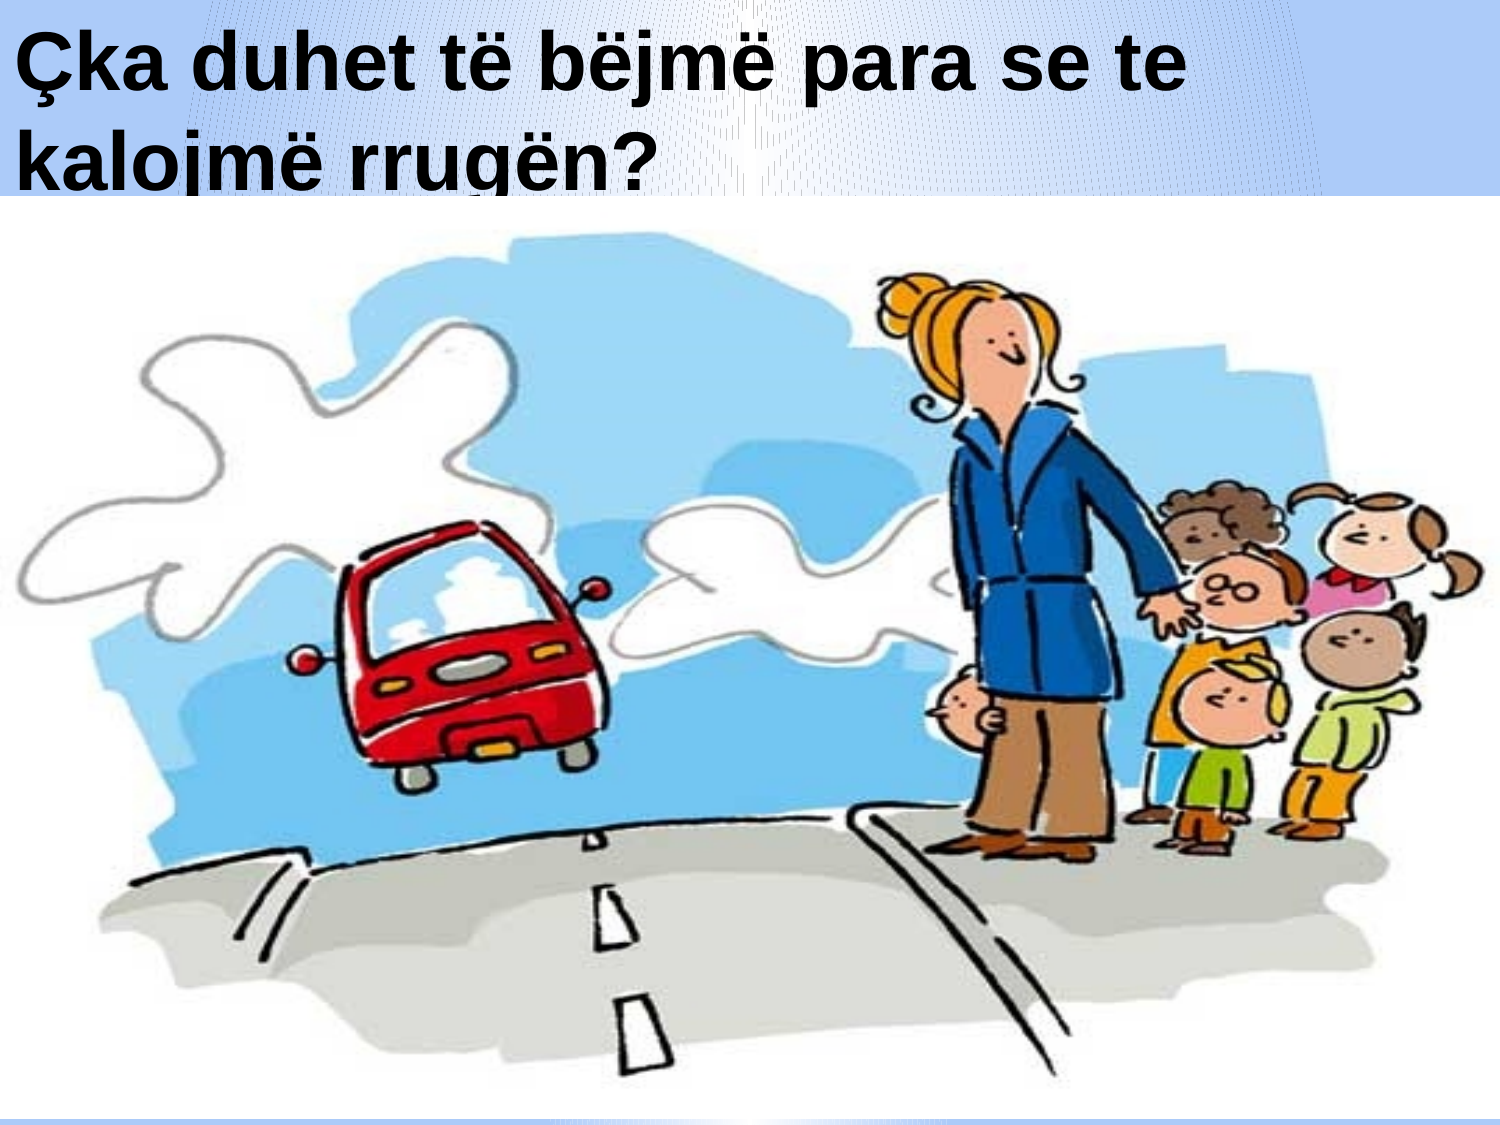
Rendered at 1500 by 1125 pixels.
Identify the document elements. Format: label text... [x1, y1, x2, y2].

picture [0, 196, 1500, 1119]
text_box Çka duhet të bëjmë para se te kalojmë rrugën? [0, 0, 1500, 196]
